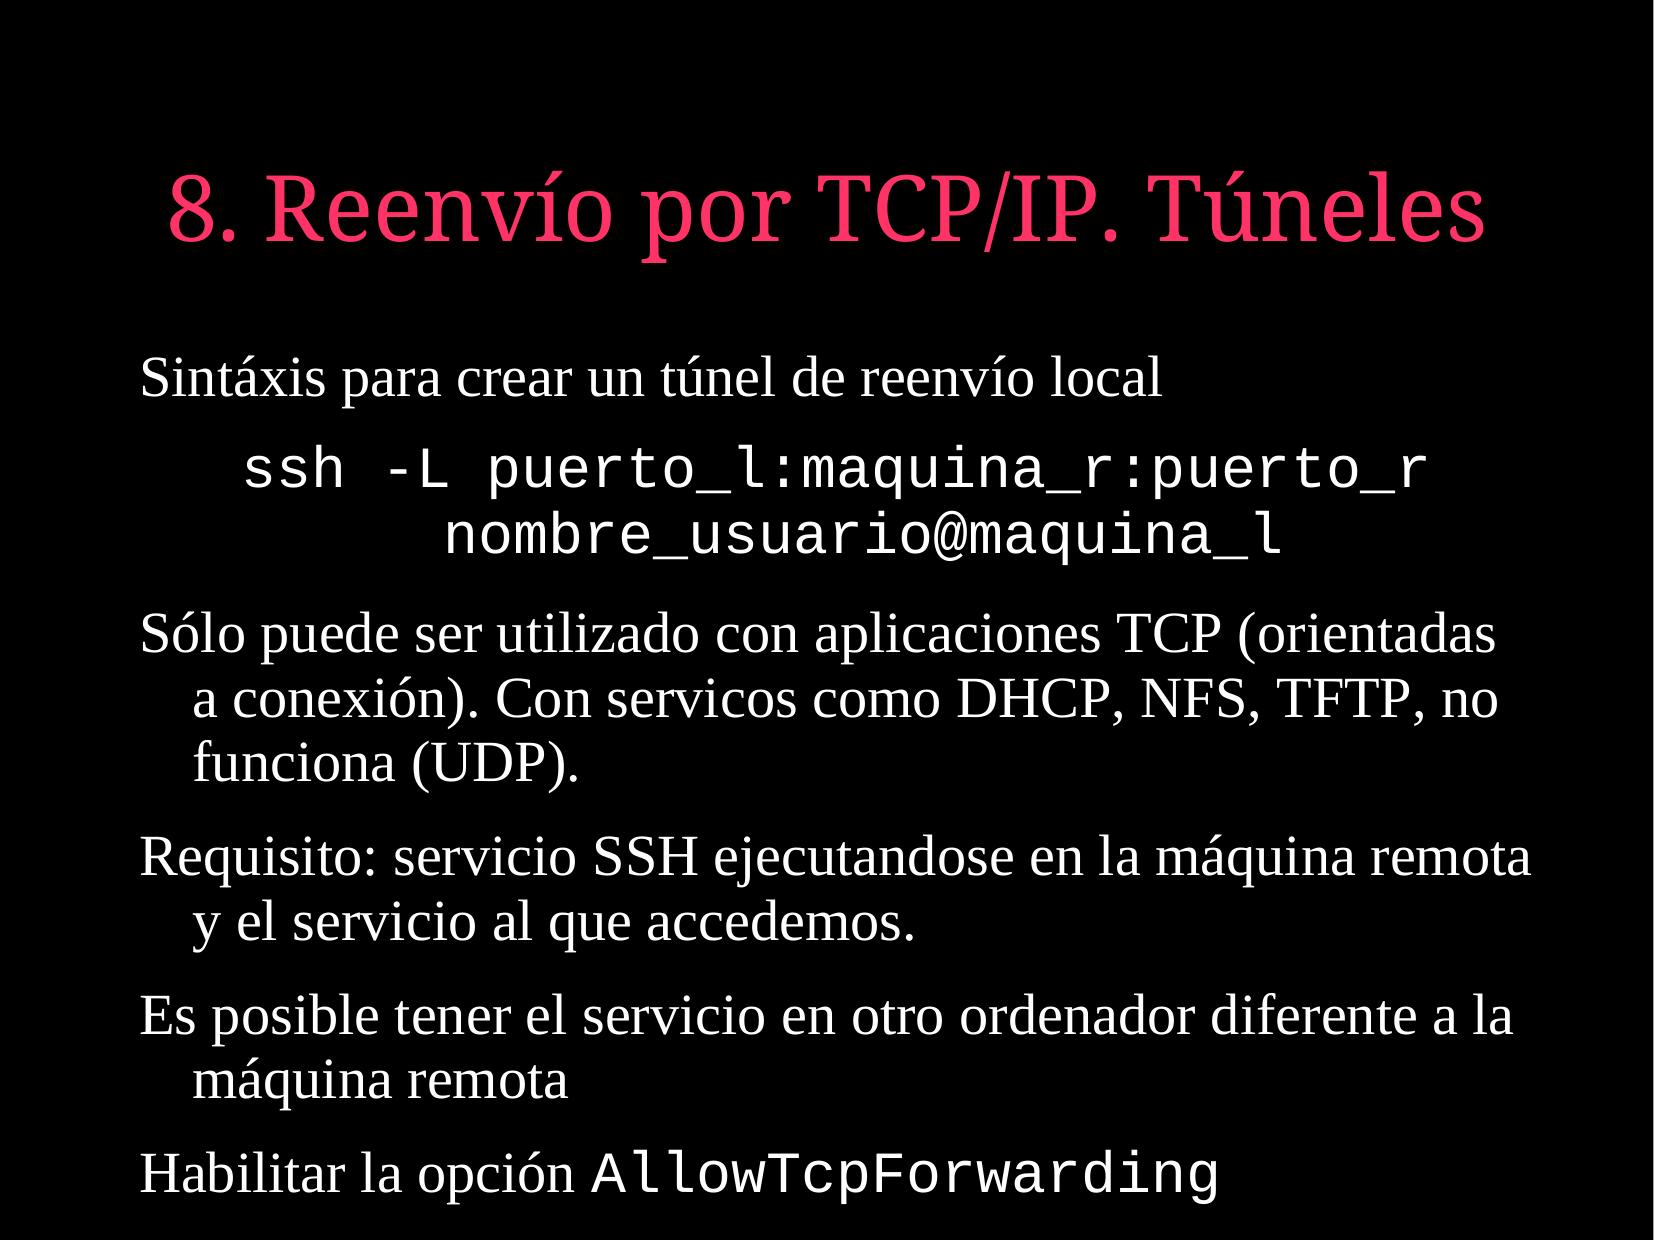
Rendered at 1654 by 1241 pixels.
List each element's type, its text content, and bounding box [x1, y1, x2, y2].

list Sintáxis para crear un túnel de reenvío local ssh -L puerto_l:maquina_r:puerto_r nombre_usuario@maquina_l Sólo puede ser utilizado con aplicaciones TCP (orientadas a conexión). Con servicos como DHCP, NFS, TFTP, no funciona (UDP). Requisito: servicio SSH ejecutandose en la máquina remota y el servicio al que accedemos. Es posible tener el servicio en otro ordenador diferente a la máquina remota Habilitar la opción AllowTcpForwarding [121, 344, 1534, 1211]
title 8. Reenvío por TCP/IP. Túneles [121, 102, 1534, 311]
